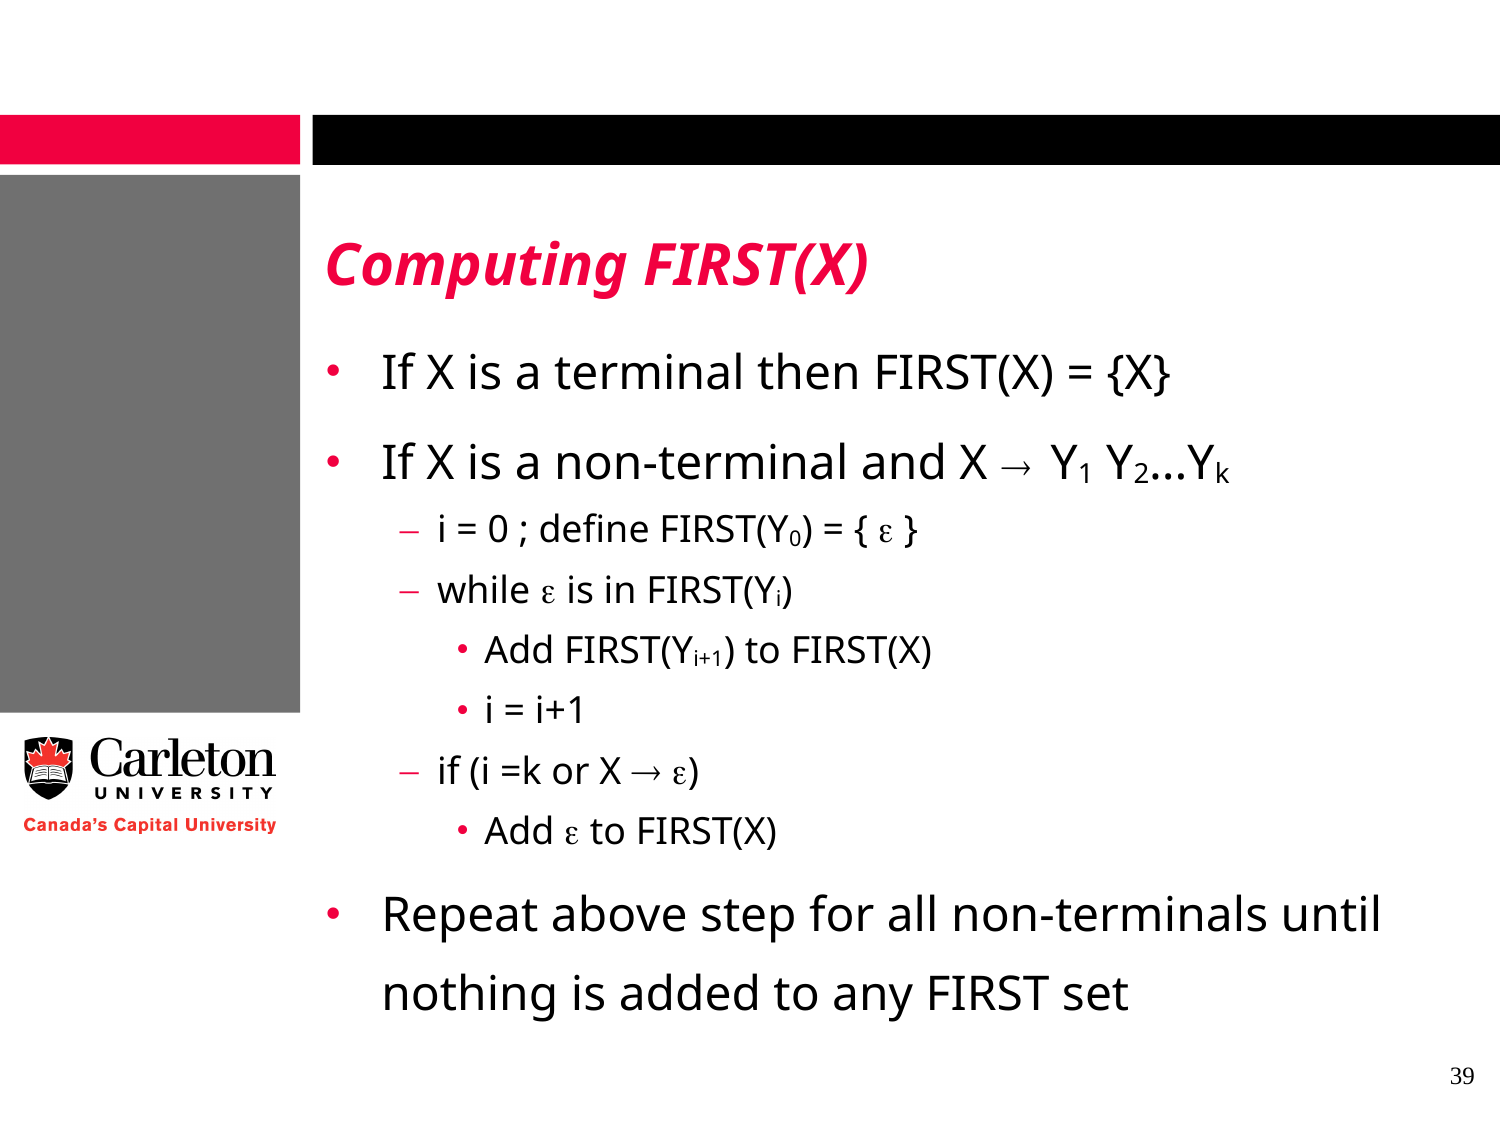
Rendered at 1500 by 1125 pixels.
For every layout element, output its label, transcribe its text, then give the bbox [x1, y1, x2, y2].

list If X is a terminal then FIRST(X) = {X} If X is a non-terminal and X  Y1 Y2...Yk i = 0 ; define FIRST(Y0) = { e } while e is in FIRST(Yi) Add FIRST(Yi+1) to FIRST(X) i = i+1 if (i =k or X  e) Add e to FIRST(X) Repeat above step for all non-terminals until nothing is added to any FIRST set [324, 324, 1450, 1068]
picture [24, 737, 276, 834]
title Computing FIRST(X) [324, 187, 1450, 324]
